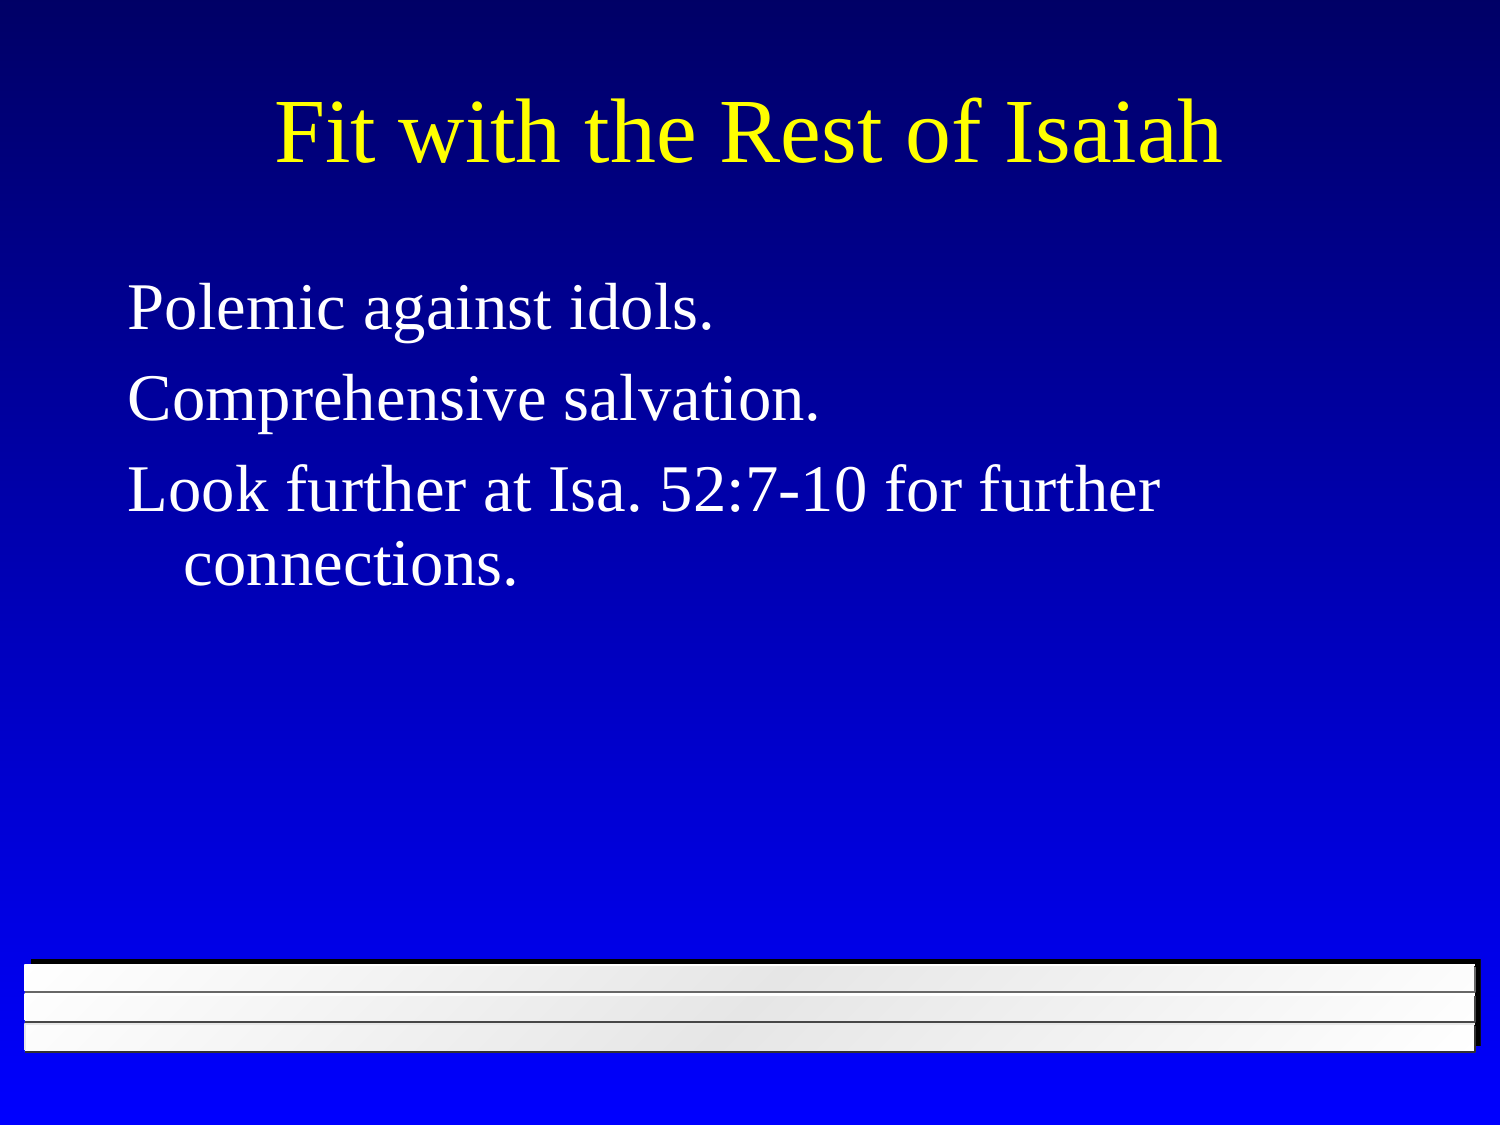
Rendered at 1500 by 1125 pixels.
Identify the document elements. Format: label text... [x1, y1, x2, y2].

list Polemic against idols. Comprehensive salvation. Look further at Isa. 52:7-10 for further connections. [112, 262, 1388, 938]
title Fit with the Rest of Isaiah [112, 37, 1388, 225]
